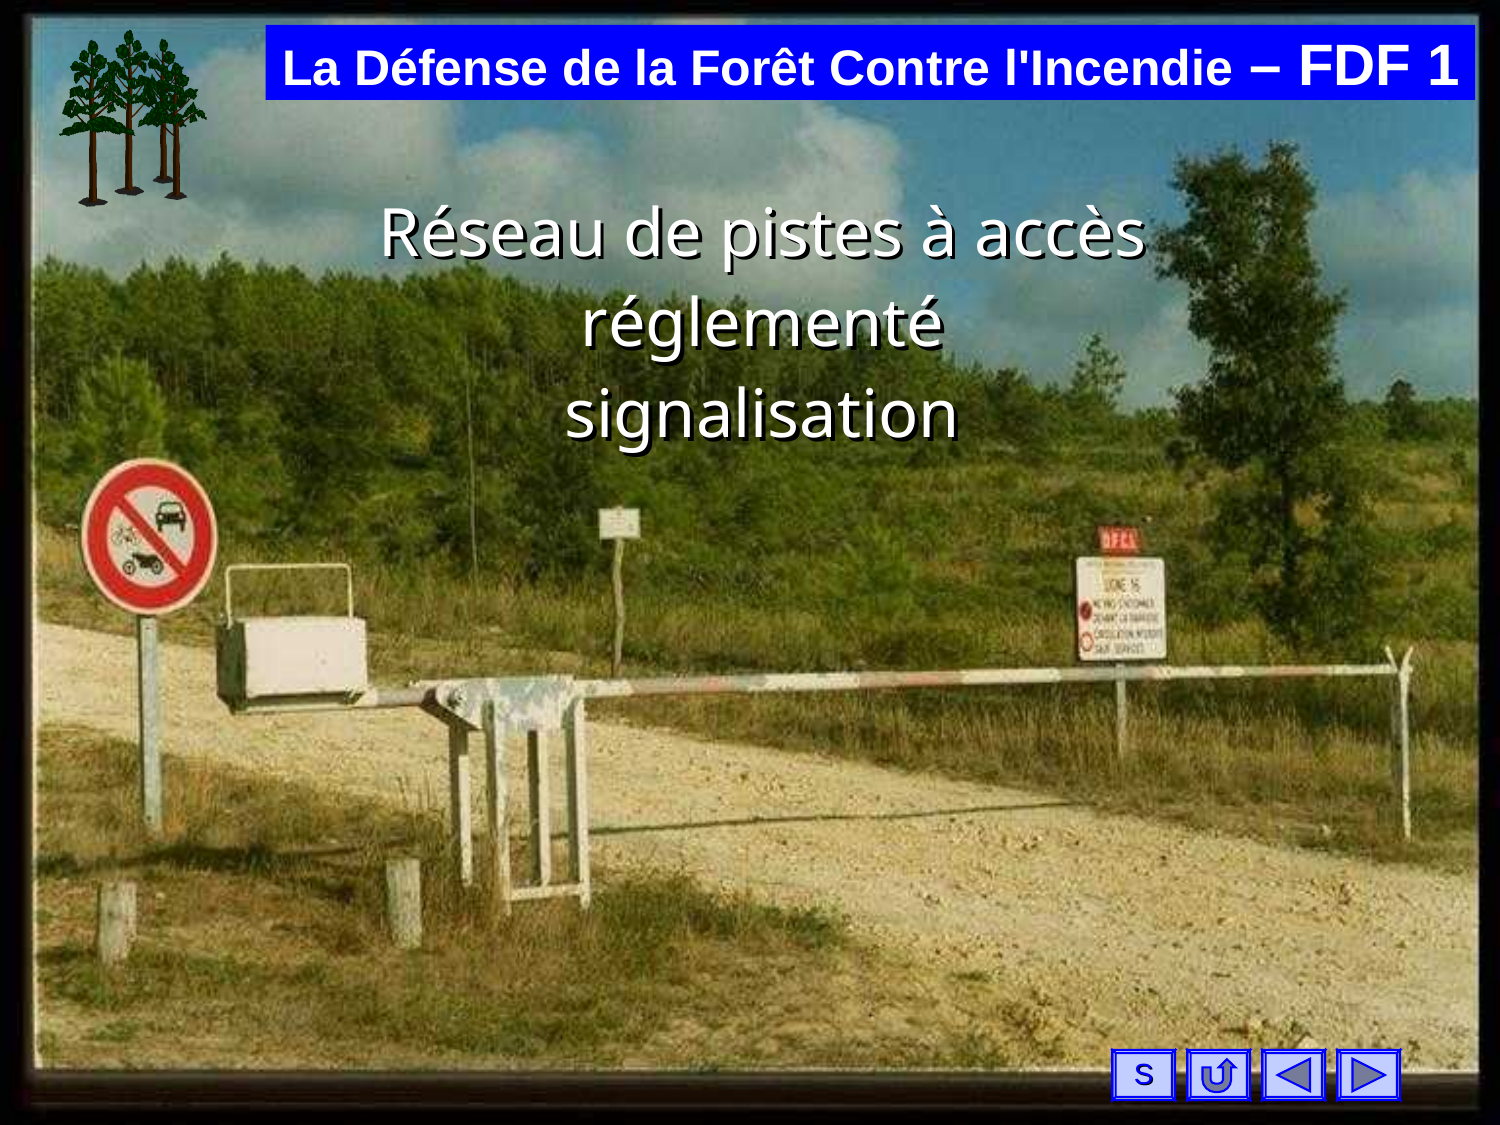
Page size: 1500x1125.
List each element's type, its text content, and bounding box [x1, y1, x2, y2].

text_box Réseau de pistes à accès réglementé signalisation [265, 177, 1260, 465]
picture [0, 0, 1500, 1125]
text_box La Défense de la Forêt Contre l'Incendie – FDF 1 [265, 24, 1476, 100]
